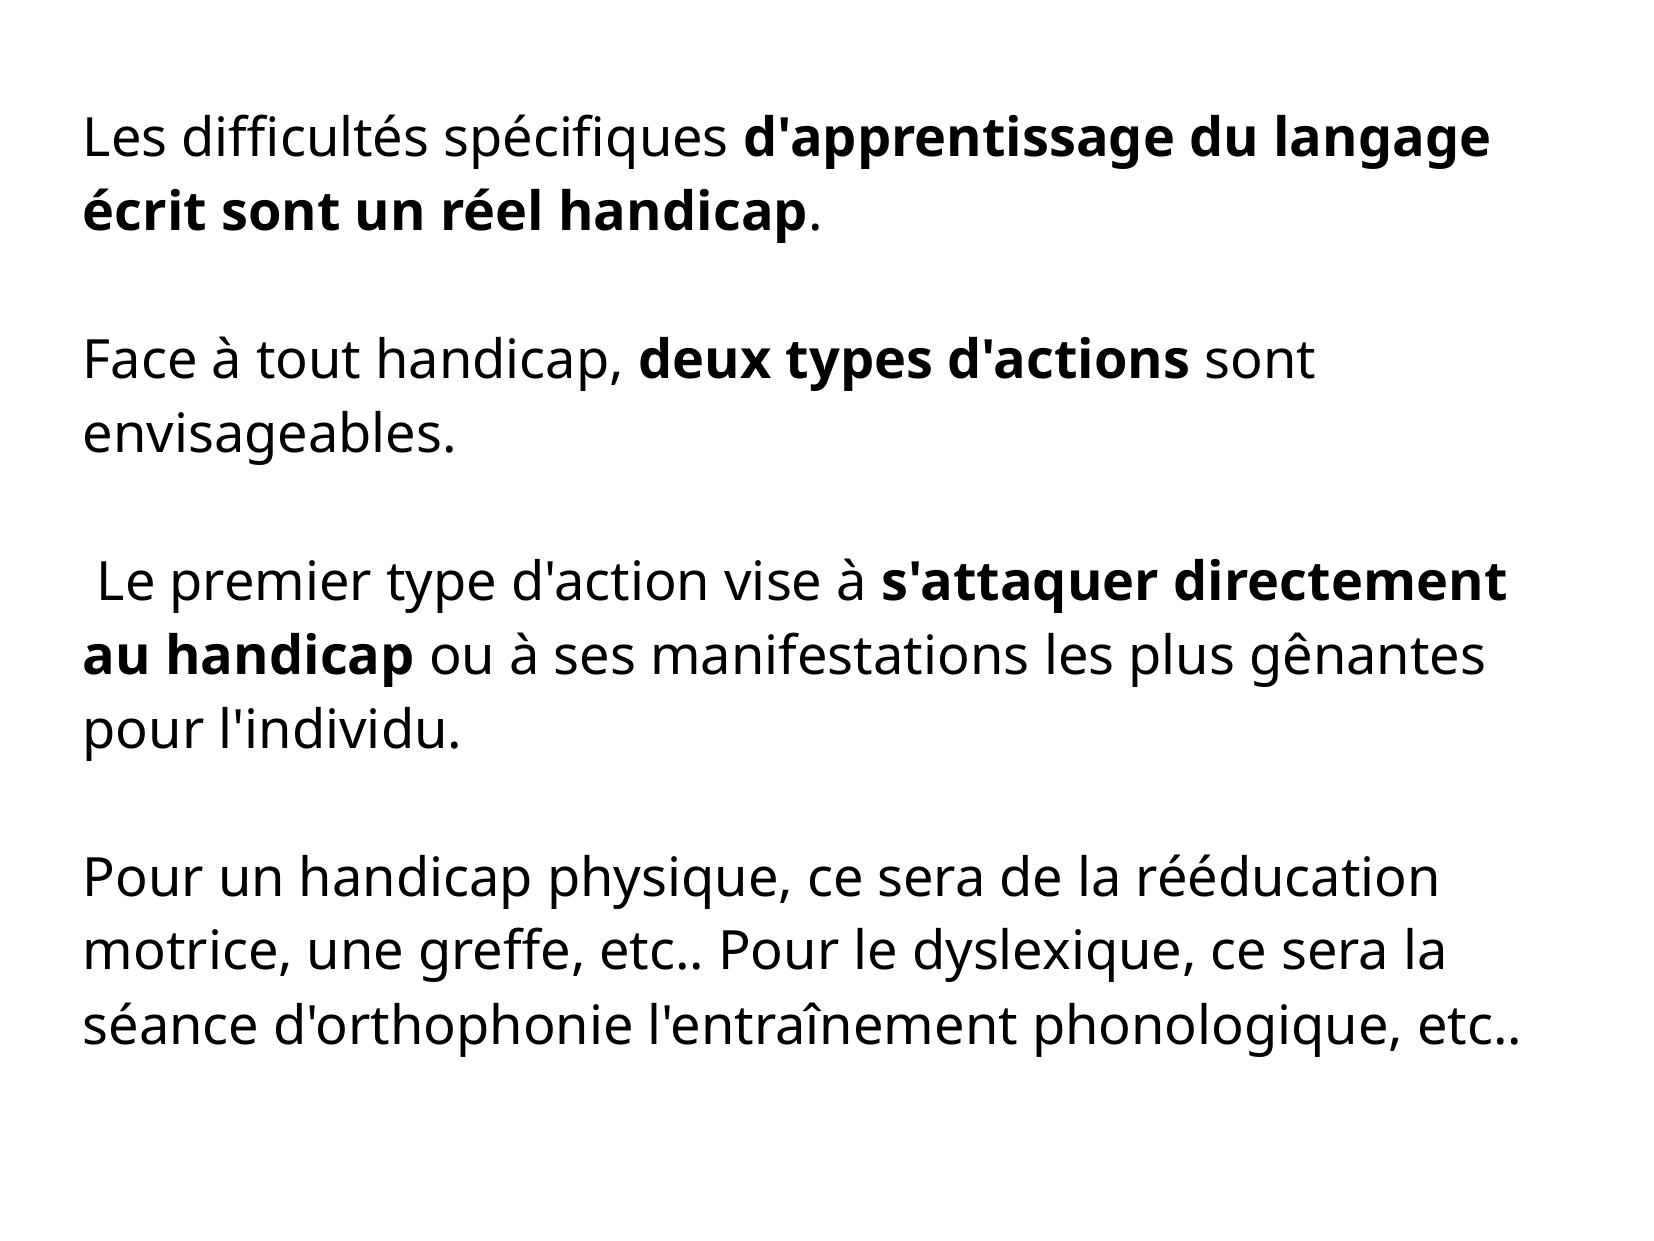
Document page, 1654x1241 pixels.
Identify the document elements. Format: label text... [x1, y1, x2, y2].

subtitle Les difficultés spécifiques d'apprentissage du langage écrit sont un réel handicap. Face à tout handicap, deux types d'actions sont envisageables. Le premier type d'action vise à s'attaquer directement au handicap ou à ses manifestations les plus gênantes pour l'individu. Pour un handicap physique, ce sera de la rééducation motrice, une greffe, etc.. Pour le dyslexique, ce sera la séance d'orthophonie l'entraînement phonologique, etc.. [82, 49, 1571, 1109]
